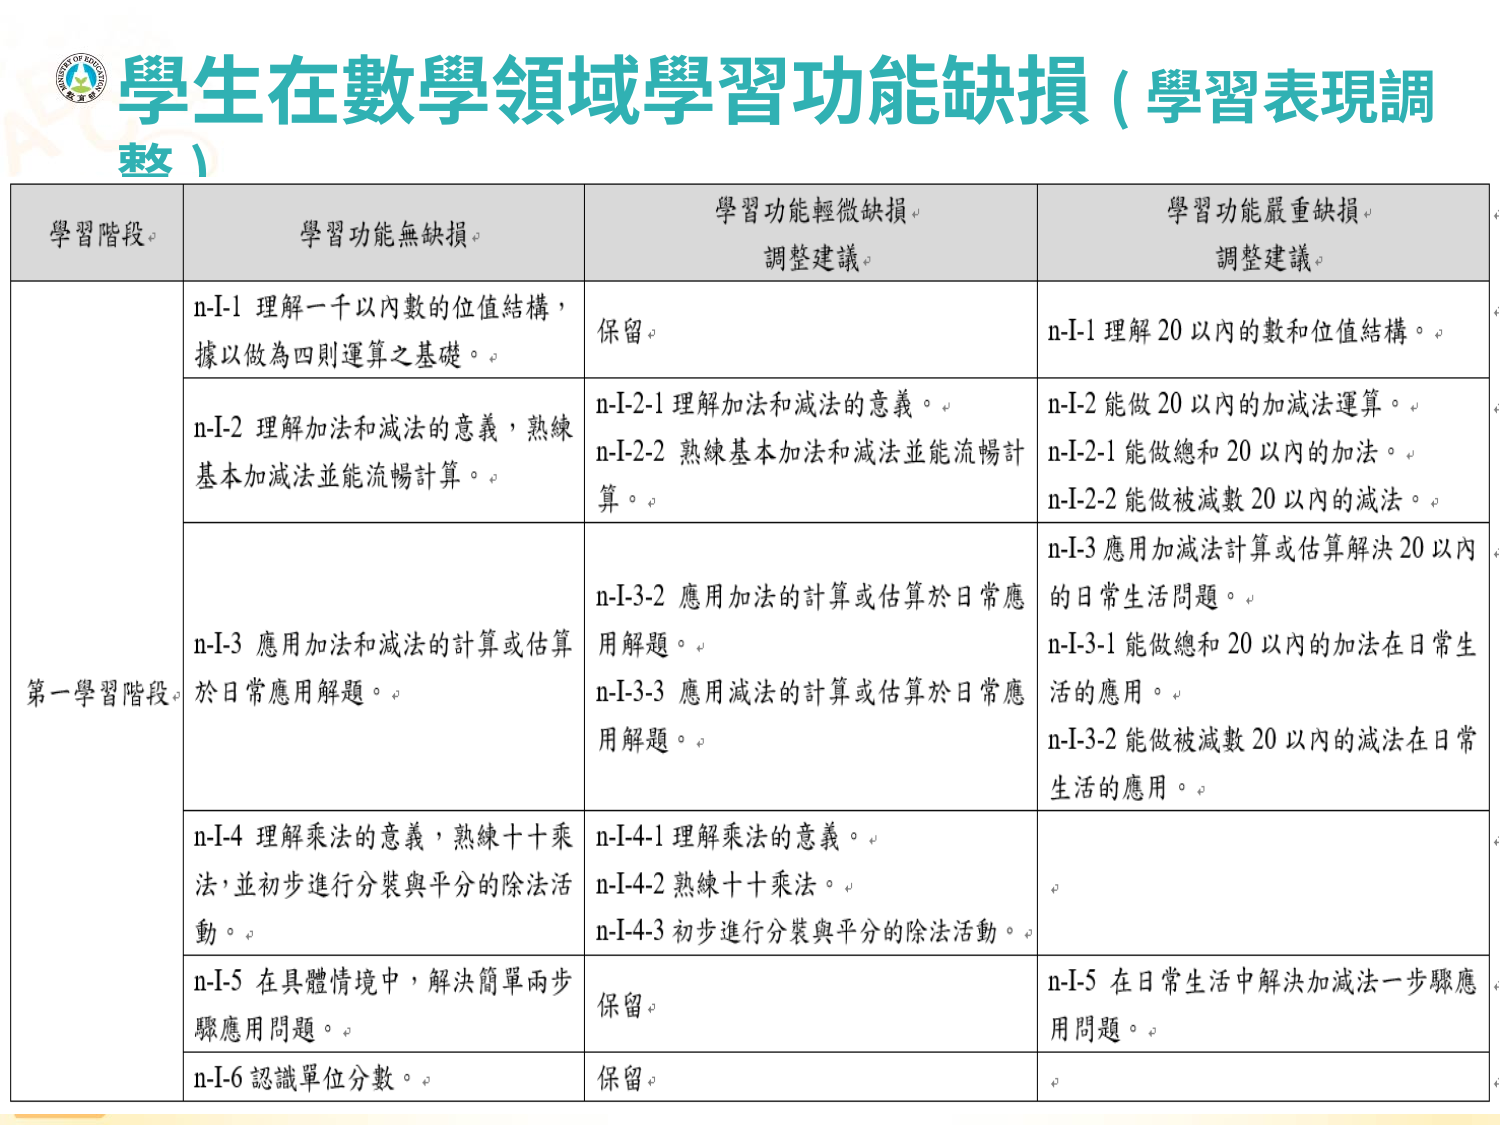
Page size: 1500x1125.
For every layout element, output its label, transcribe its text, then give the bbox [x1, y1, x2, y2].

picture [0, 0, 1500, 1125]
title 學生在數學領域學習功能缺損(學習表現調整) [102, 36, 1490, 177]
